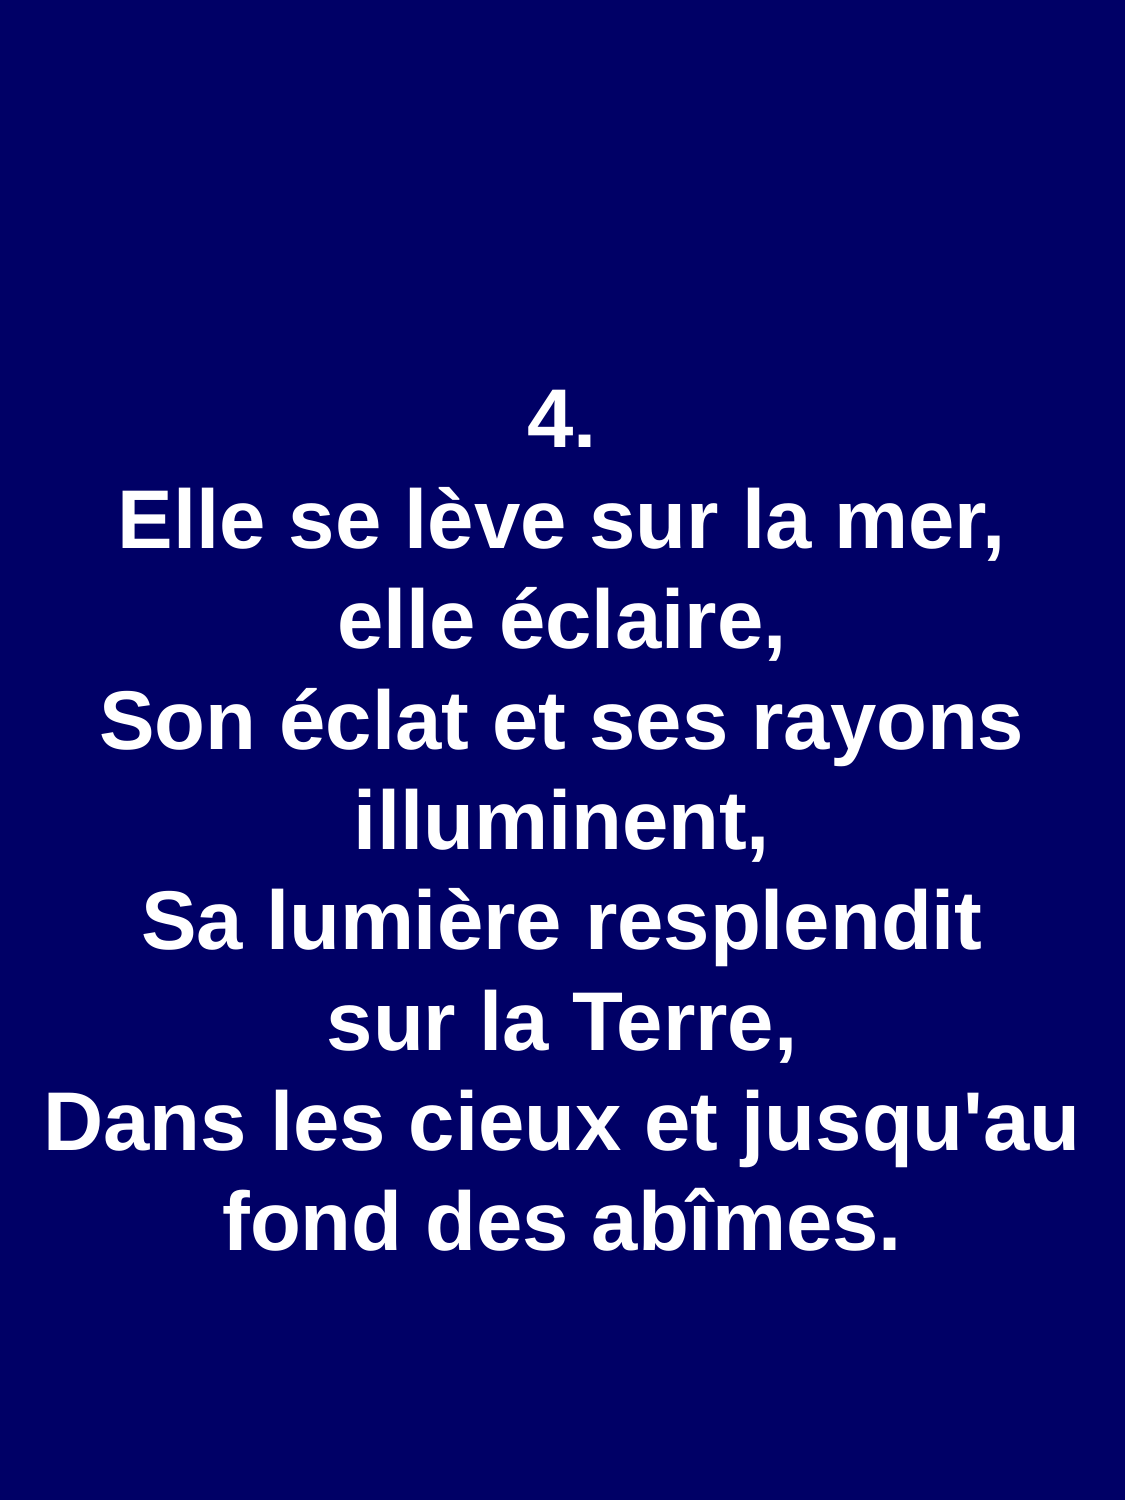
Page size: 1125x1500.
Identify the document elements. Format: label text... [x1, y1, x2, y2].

text_box 4. Elle se lève sur la mer, elle éclaire, Son éclat et ses rayons illuminent, Sa lumière resplendit sur la Terre, Dans les cieux et jusqu'au fond des abîmes. [11, 236, 1114, 1450]
